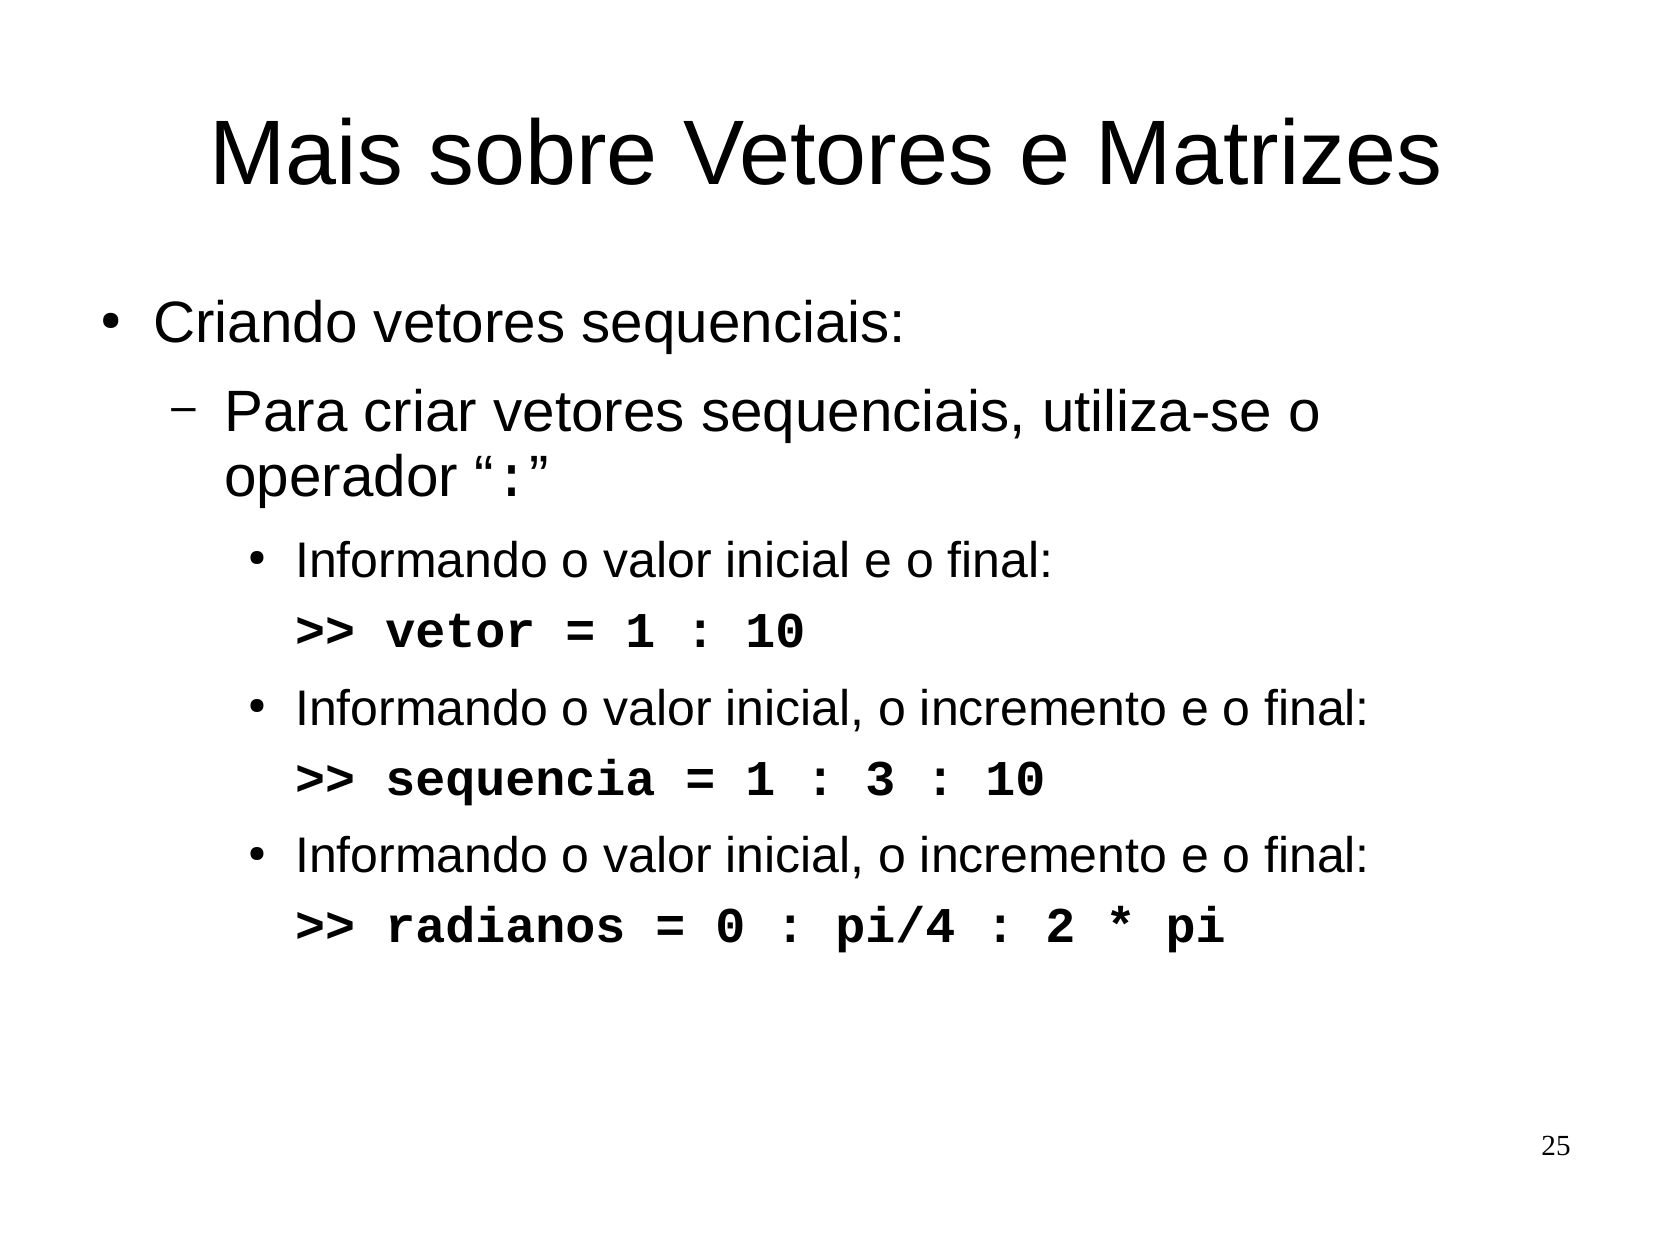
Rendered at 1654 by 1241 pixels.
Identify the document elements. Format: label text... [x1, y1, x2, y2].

title Mais sobre Vetores e Matrizes [82, 49, 1571, 257]
list Criando vetores sequenciais: Para criar vetores sequenciais, utiliza-se o operador “:” Informando o valor inicial e o final: >> vetor = 1 : 10 Informando o valor inicial, o incremento e o final: >> sequencia = 1 : 3 : 10 Informando o valor inicial, o incremento e o final: >> radianos = 0 : pi/4 : 2 * pi [82, 290, 1571, 1123]
